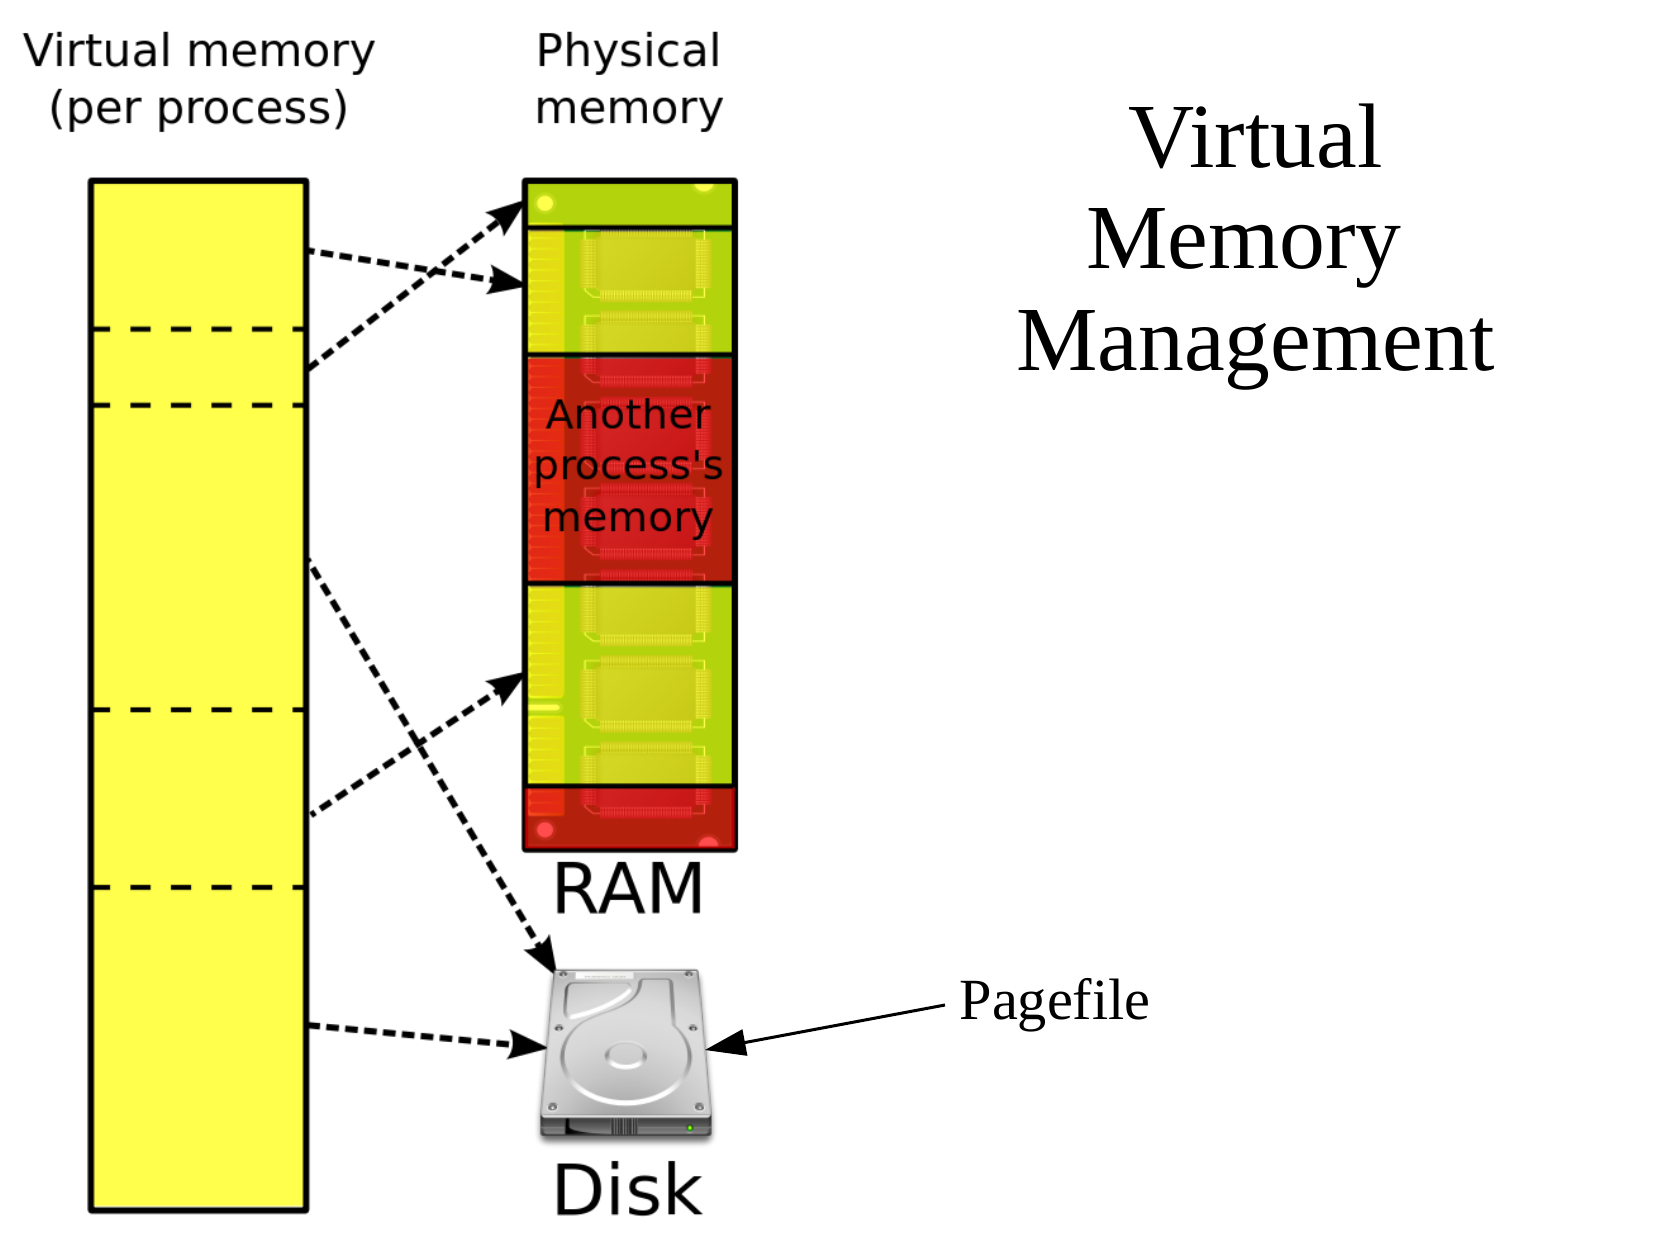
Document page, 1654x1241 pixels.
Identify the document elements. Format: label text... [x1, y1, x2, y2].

picture [0, 0, 785, 1241]
text_box Pagefile [945, 960, 1231, 1096]
title Virtual Memory Management [899, 75, 1612, 401]
